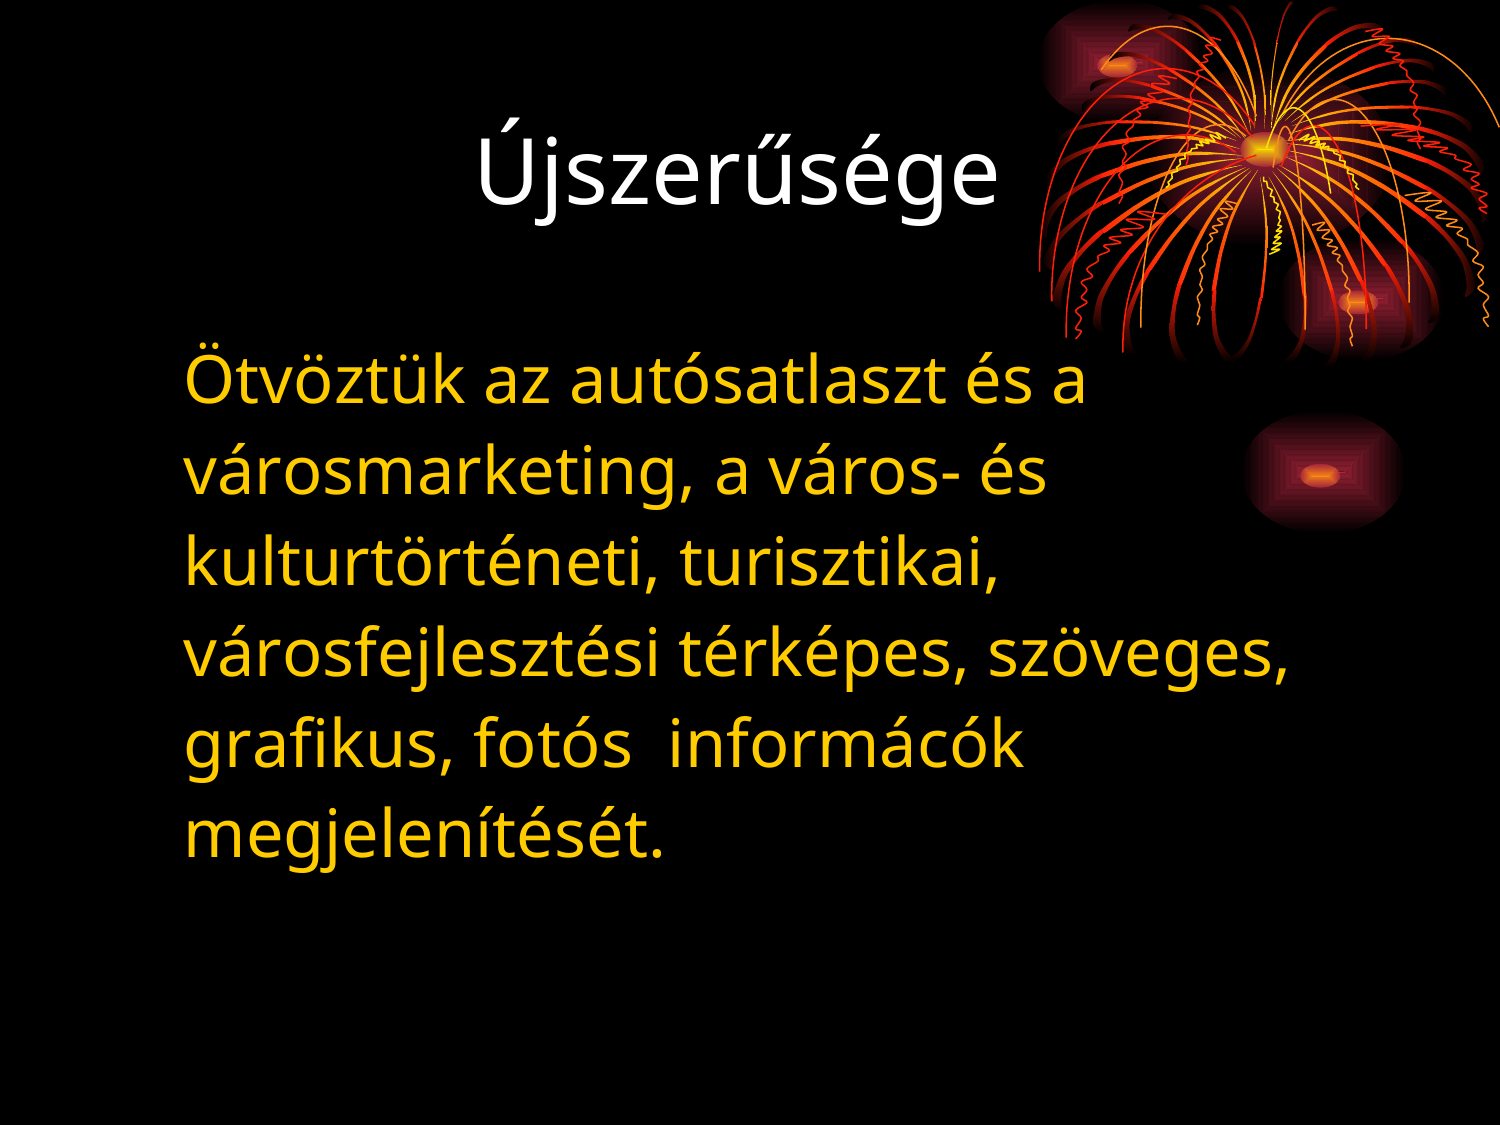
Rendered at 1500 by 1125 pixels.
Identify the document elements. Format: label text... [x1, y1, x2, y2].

list Ötvöztük az autósatlaszt és a városmarketing, a város- és kulturtörténeti, turisztikai, városfejlesztési térképes, szöveges, grafikus, fotós informácók megjelenítését. [112, 324, 1388, 1001]
title Újszerűsége [112, 49, 1388, 290]
